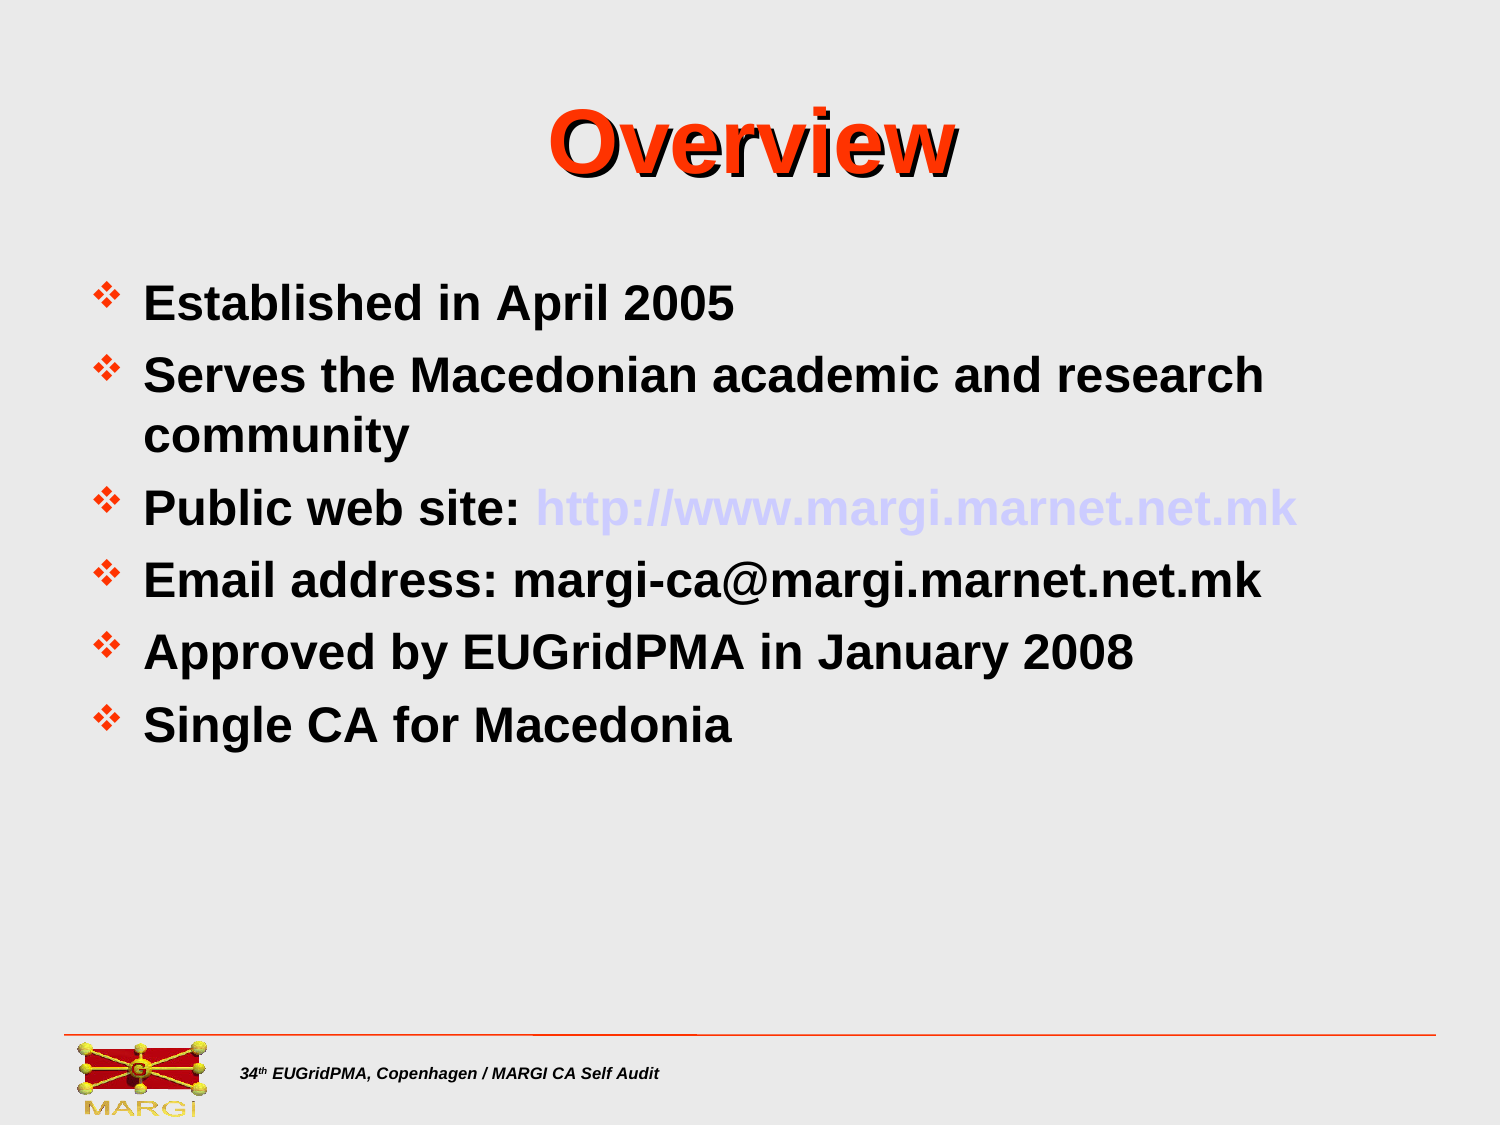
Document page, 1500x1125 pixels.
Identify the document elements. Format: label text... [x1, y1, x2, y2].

picture [67, 1033, 219, 1123]
text_box Overview [76, 42, 1427, 231]
text_box Established in April 2005 Serves the Macedonian academic and research community Public web site: http://www.margi.marnet.net.mk Email address: margi-ca@margi.marnet.net.mk Approved by EUGridPMA in January 2008 Single CA for Macedonia [75, 262, 1426, 1005]
